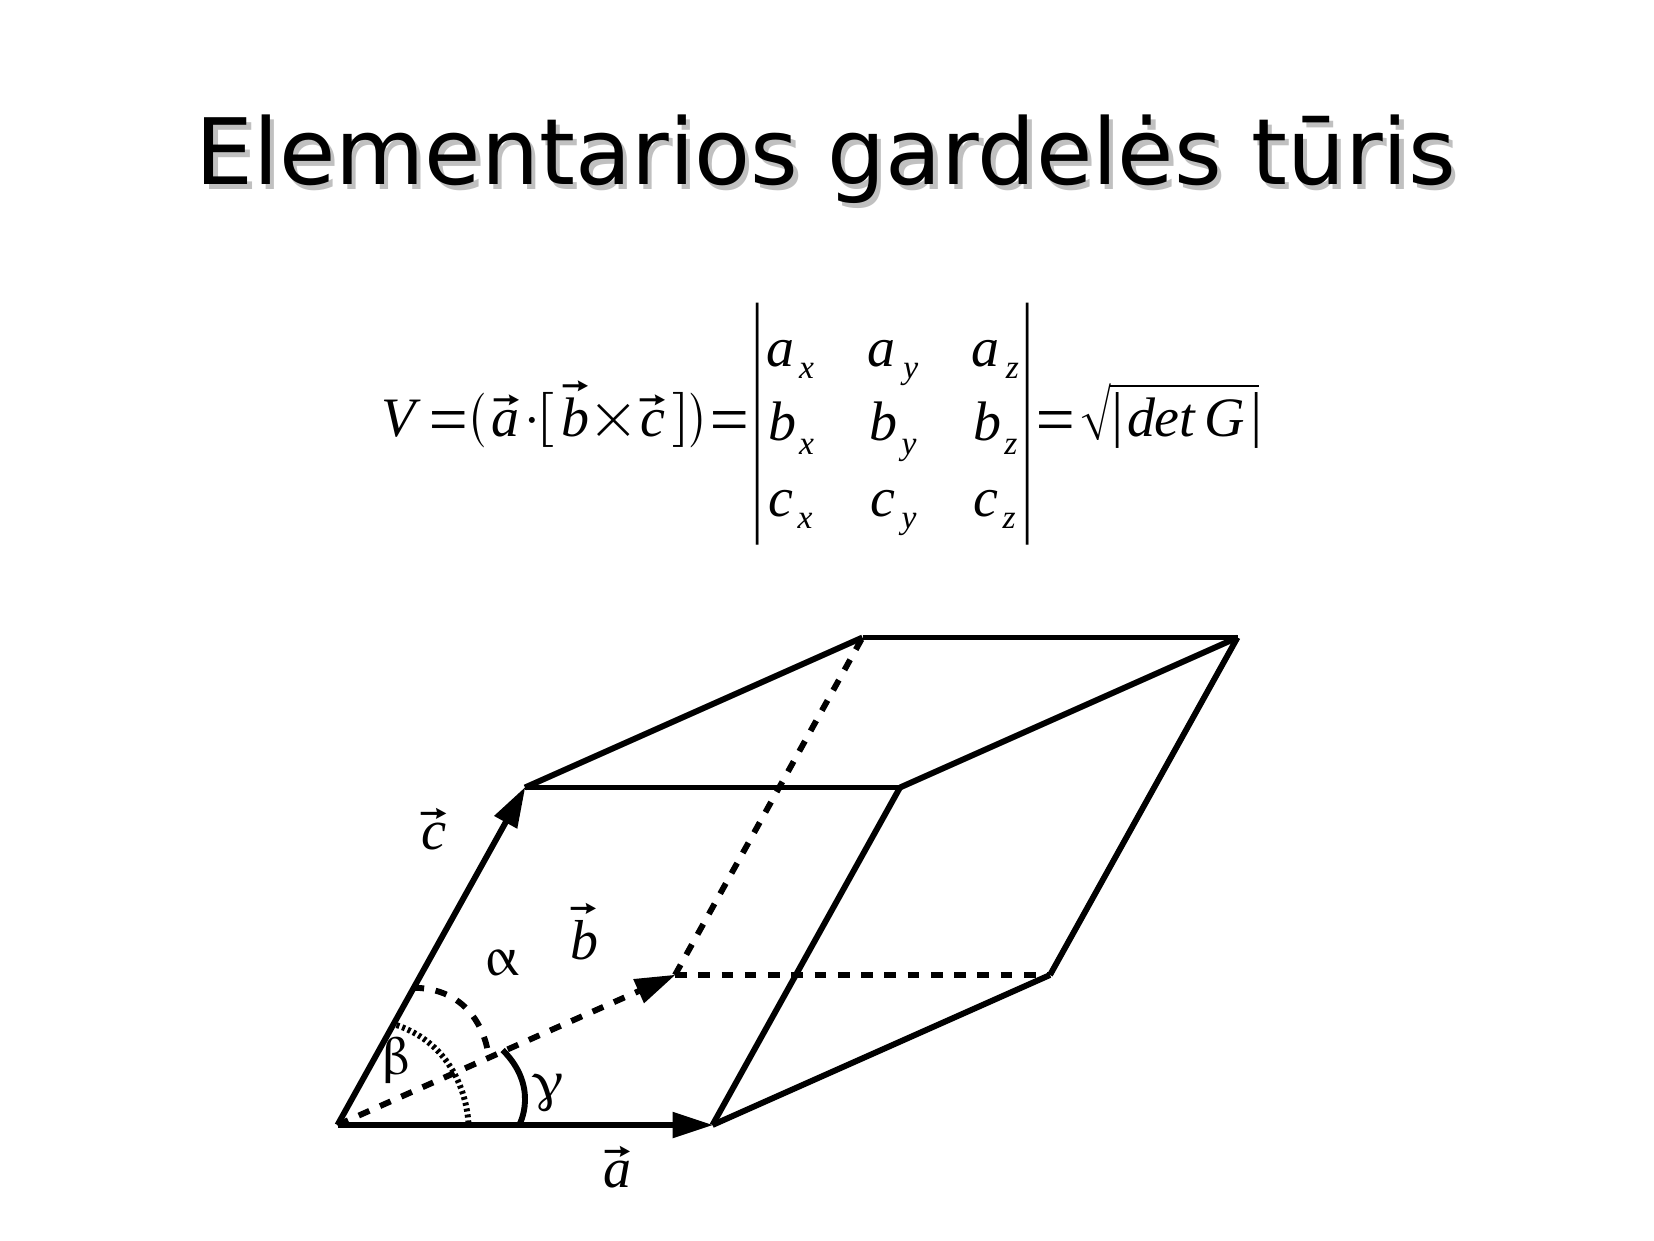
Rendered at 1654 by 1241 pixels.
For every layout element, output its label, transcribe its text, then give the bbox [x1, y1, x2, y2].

title Elementarios gardelės tūris [82, 56, 1571, 250]
chart [562, 900, 605, 972]
chart [596, 1137, 638, 1201]
chart [525, 1050, 573, 1113]
chart [479, 925, 526, 988]
chart [375, 1025, 420, 1088]
chart [375, 300, 1273, 548]
chart [412, 800, 454, 863]
